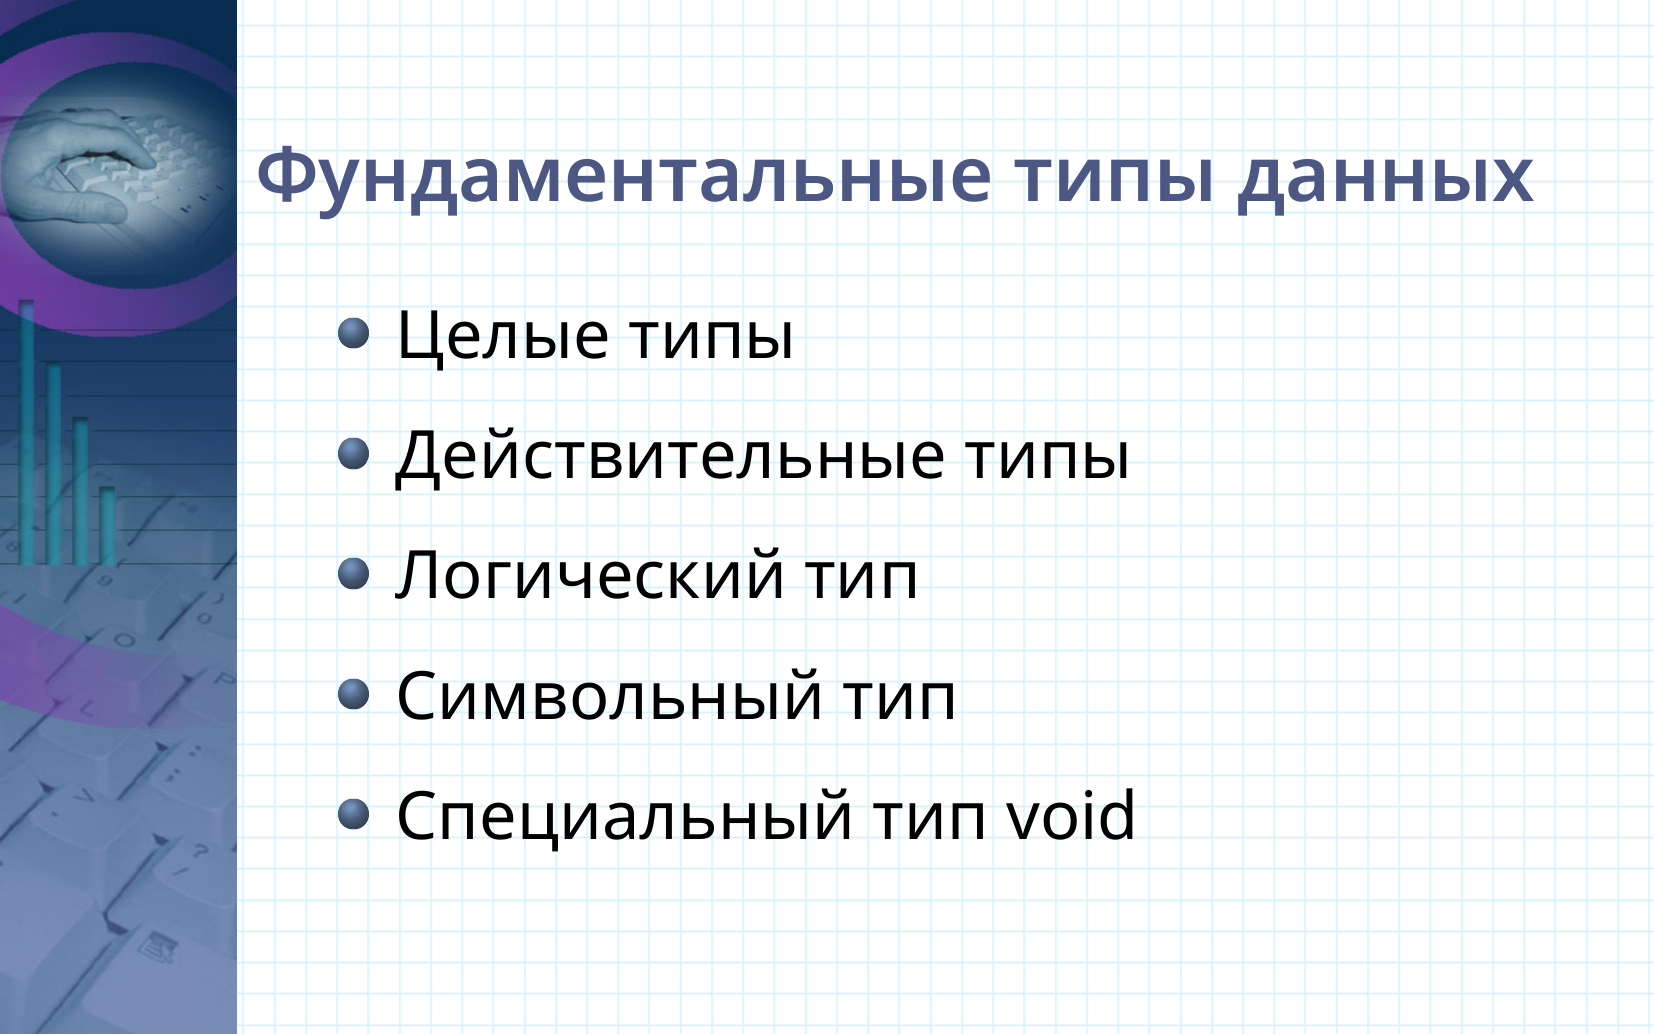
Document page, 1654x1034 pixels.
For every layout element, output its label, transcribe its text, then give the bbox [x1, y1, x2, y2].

picture [0, 0, 1654, 1034]
title Фундаментальные типы данных [254, 85, 1640, 259]
list Целые типы Действительные типы Логический тип Символьный тип Специальный тип void [254, 287, 1640, 887]
